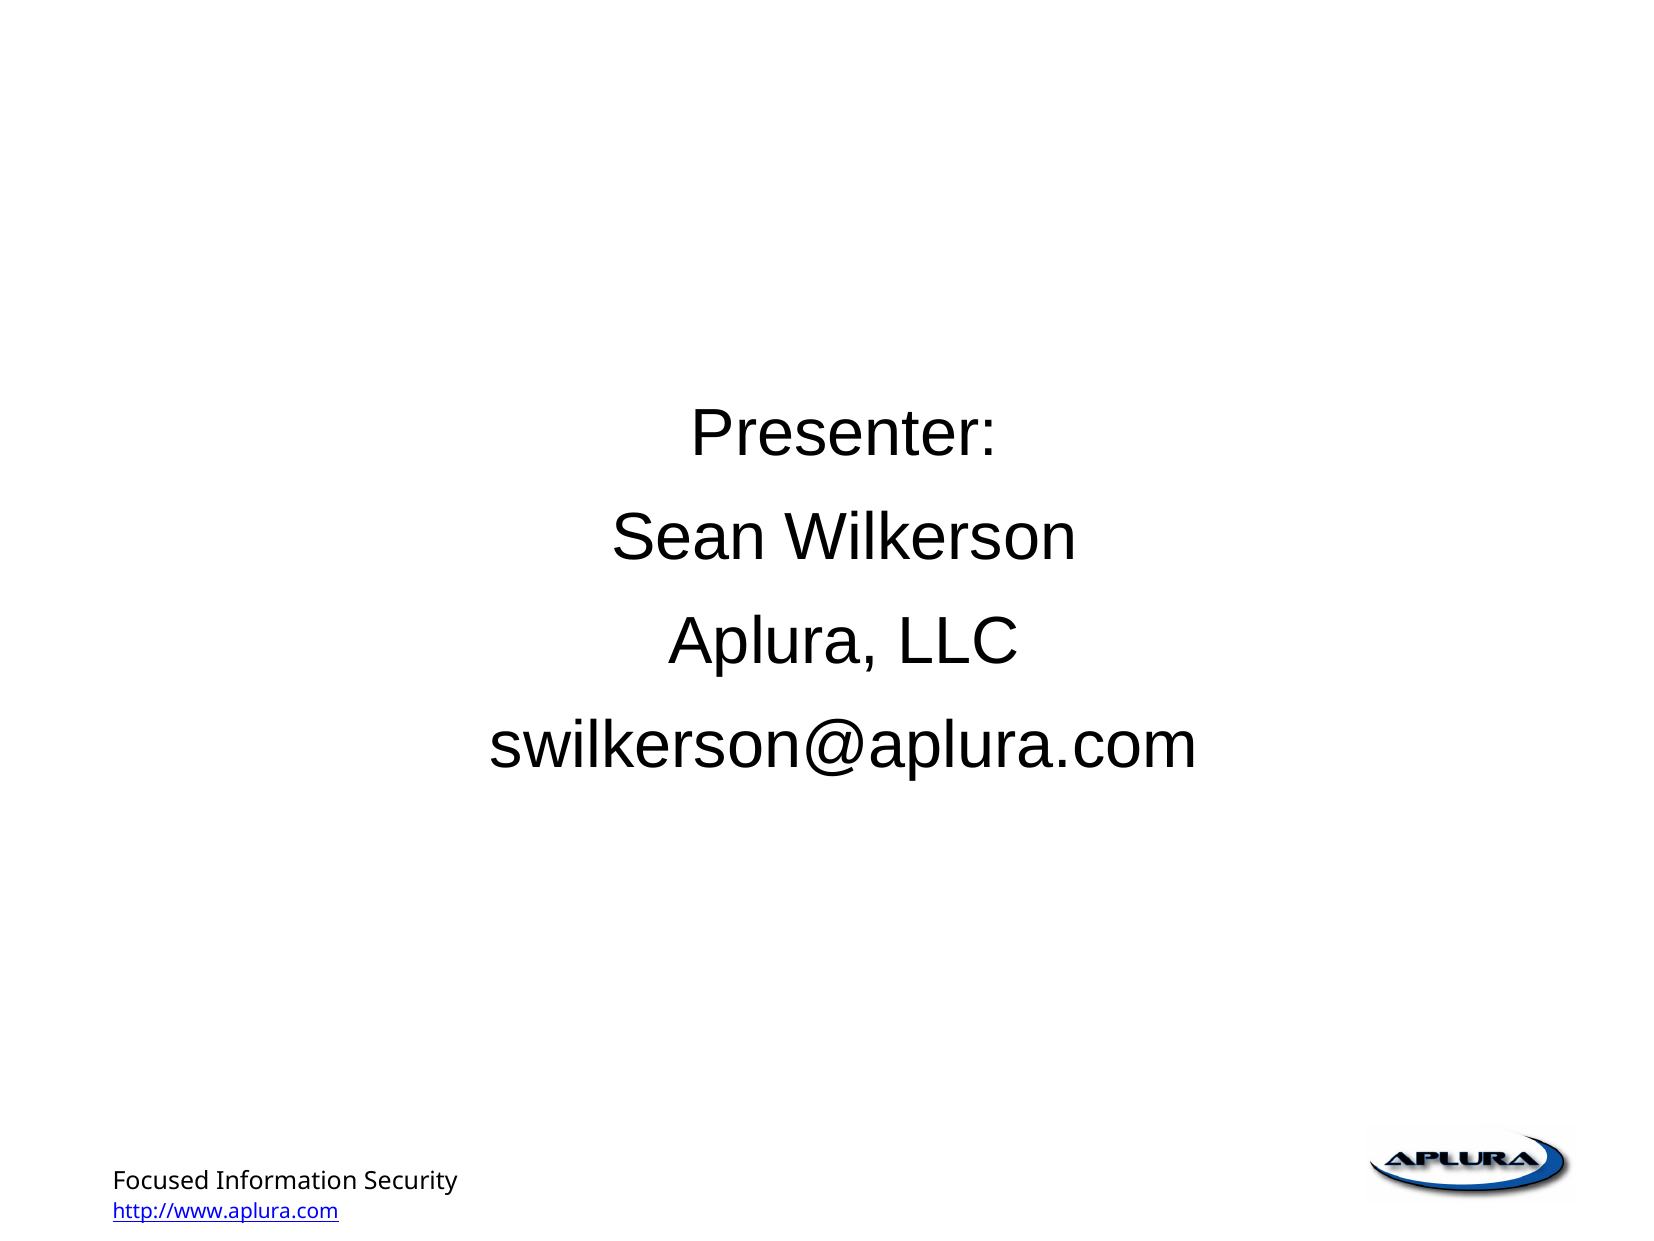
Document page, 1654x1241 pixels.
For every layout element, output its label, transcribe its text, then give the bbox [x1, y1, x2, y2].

list Presenter: Sean Wilkerson Aplura, LLC swilkerson@aplura.com [82, 290, 1571, 1109]
picture [1365, 1124, 1576, 1203]
